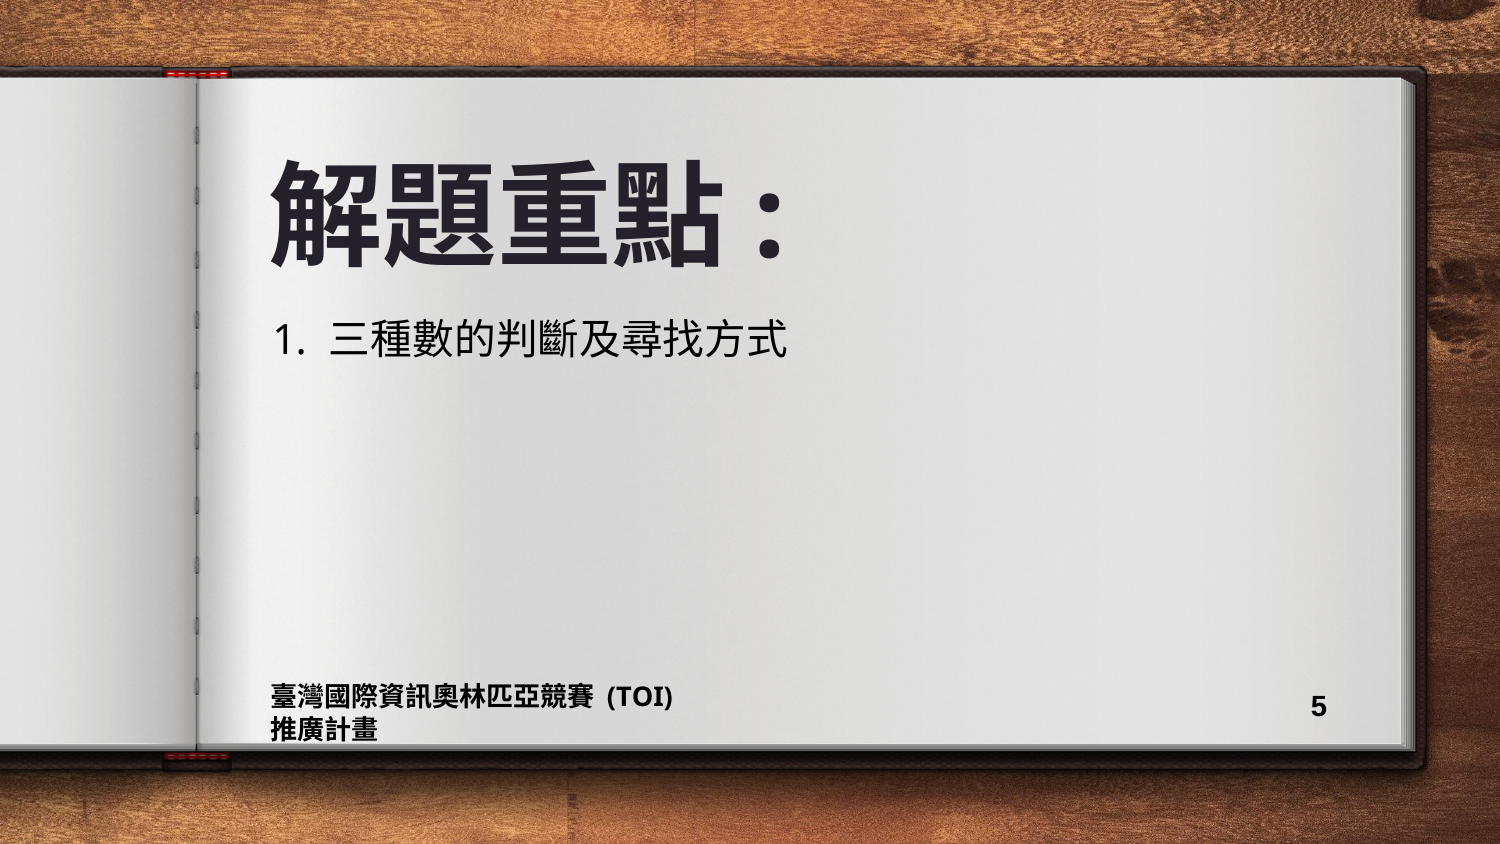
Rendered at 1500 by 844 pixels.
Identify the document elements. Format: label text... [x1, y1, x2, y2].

text_box 解題重點: [253, 105, 784, 296]
text_box 三種數的判斷及尋找方式 [257, 305, 1311, 372]
text_box 5 [1295, 672, 1386, 737]
